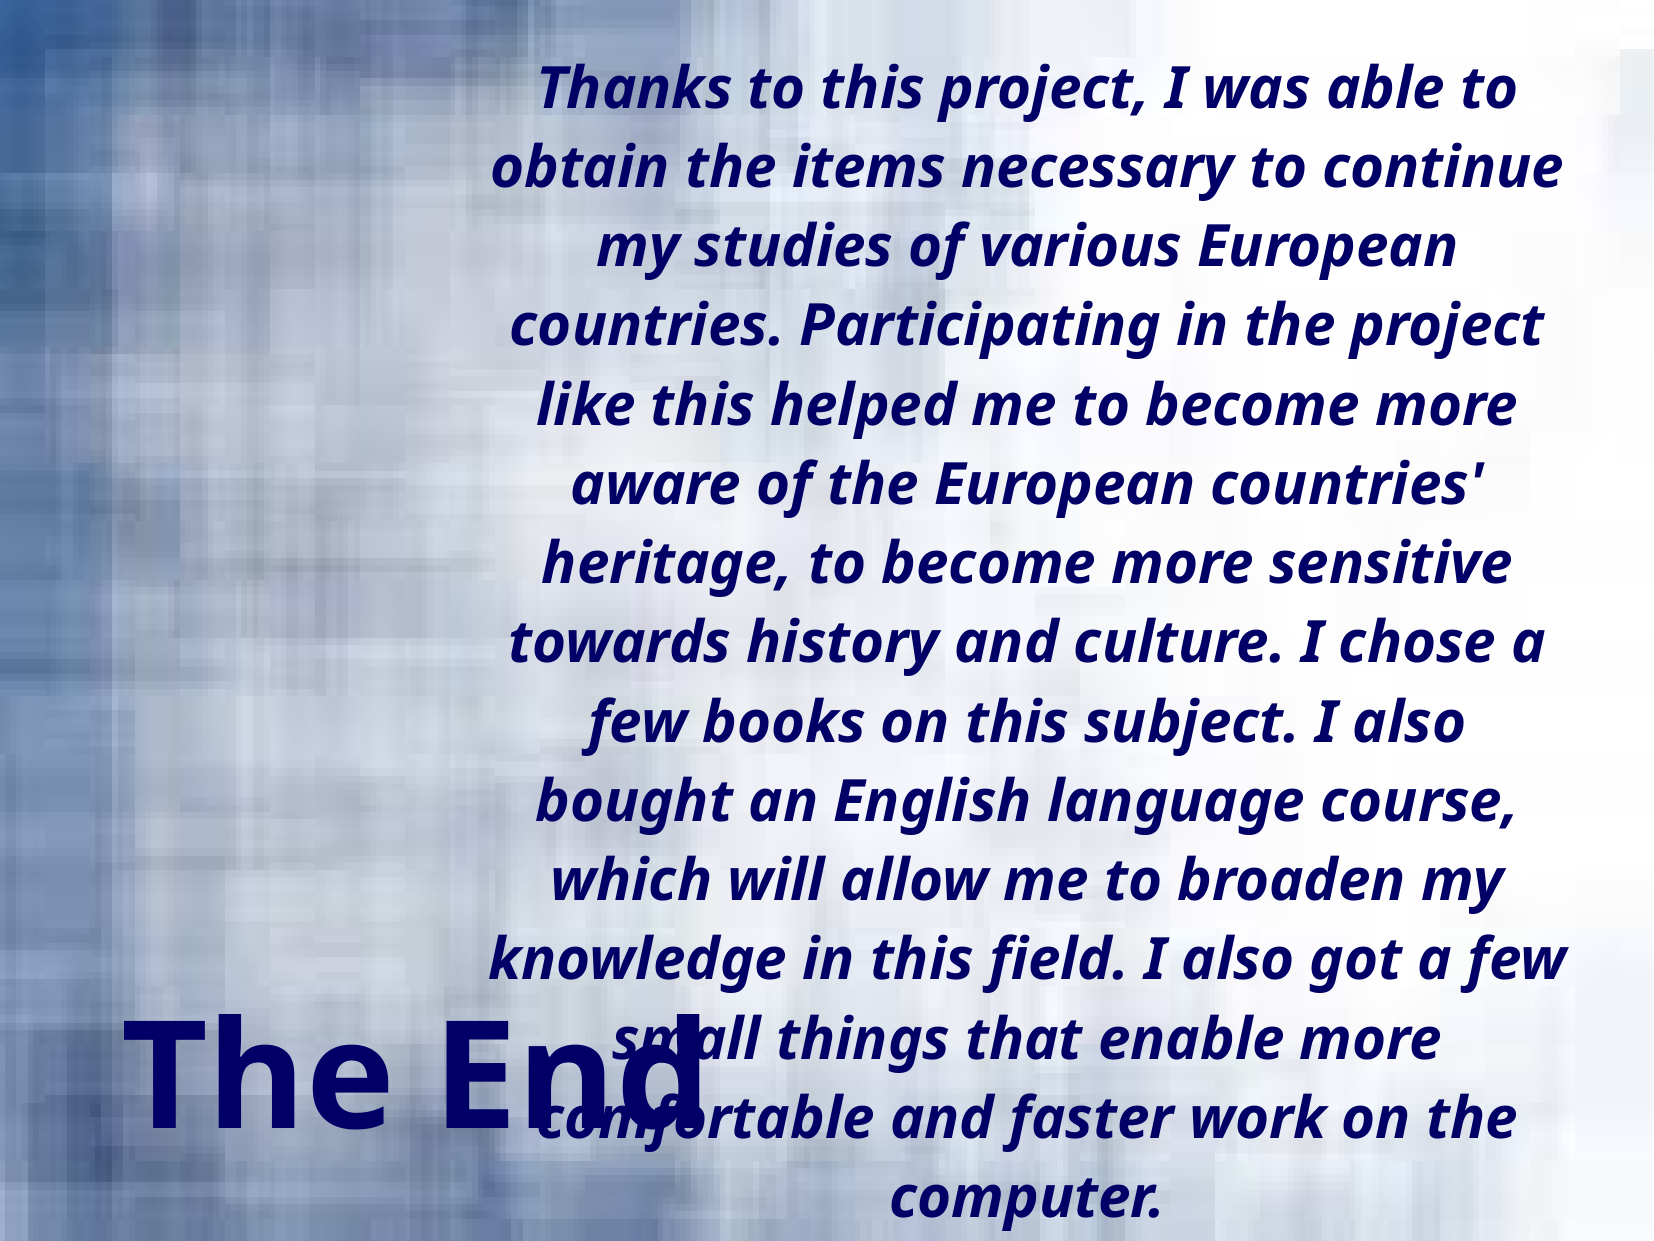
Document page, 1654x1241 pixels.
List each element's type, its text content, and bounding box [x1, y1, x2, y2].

text_box The End [106, 960, 1170, 1146]
text_box Thanks to this project, I was able to obtain the items necessary to continue my studies of various European countries. Participating in the project like this helped me to become more aware of the European countries' heritage, to become more sensitive towards history and culture. I chose a few books on this subject. I also bought an English language course, which will allow me to broaden my knowledge in this field. I also got a few small things that enable more comfortable and faster work on the computer. [472, 38, 1583, 915]
picture [0, 0, 1654, 1241]
